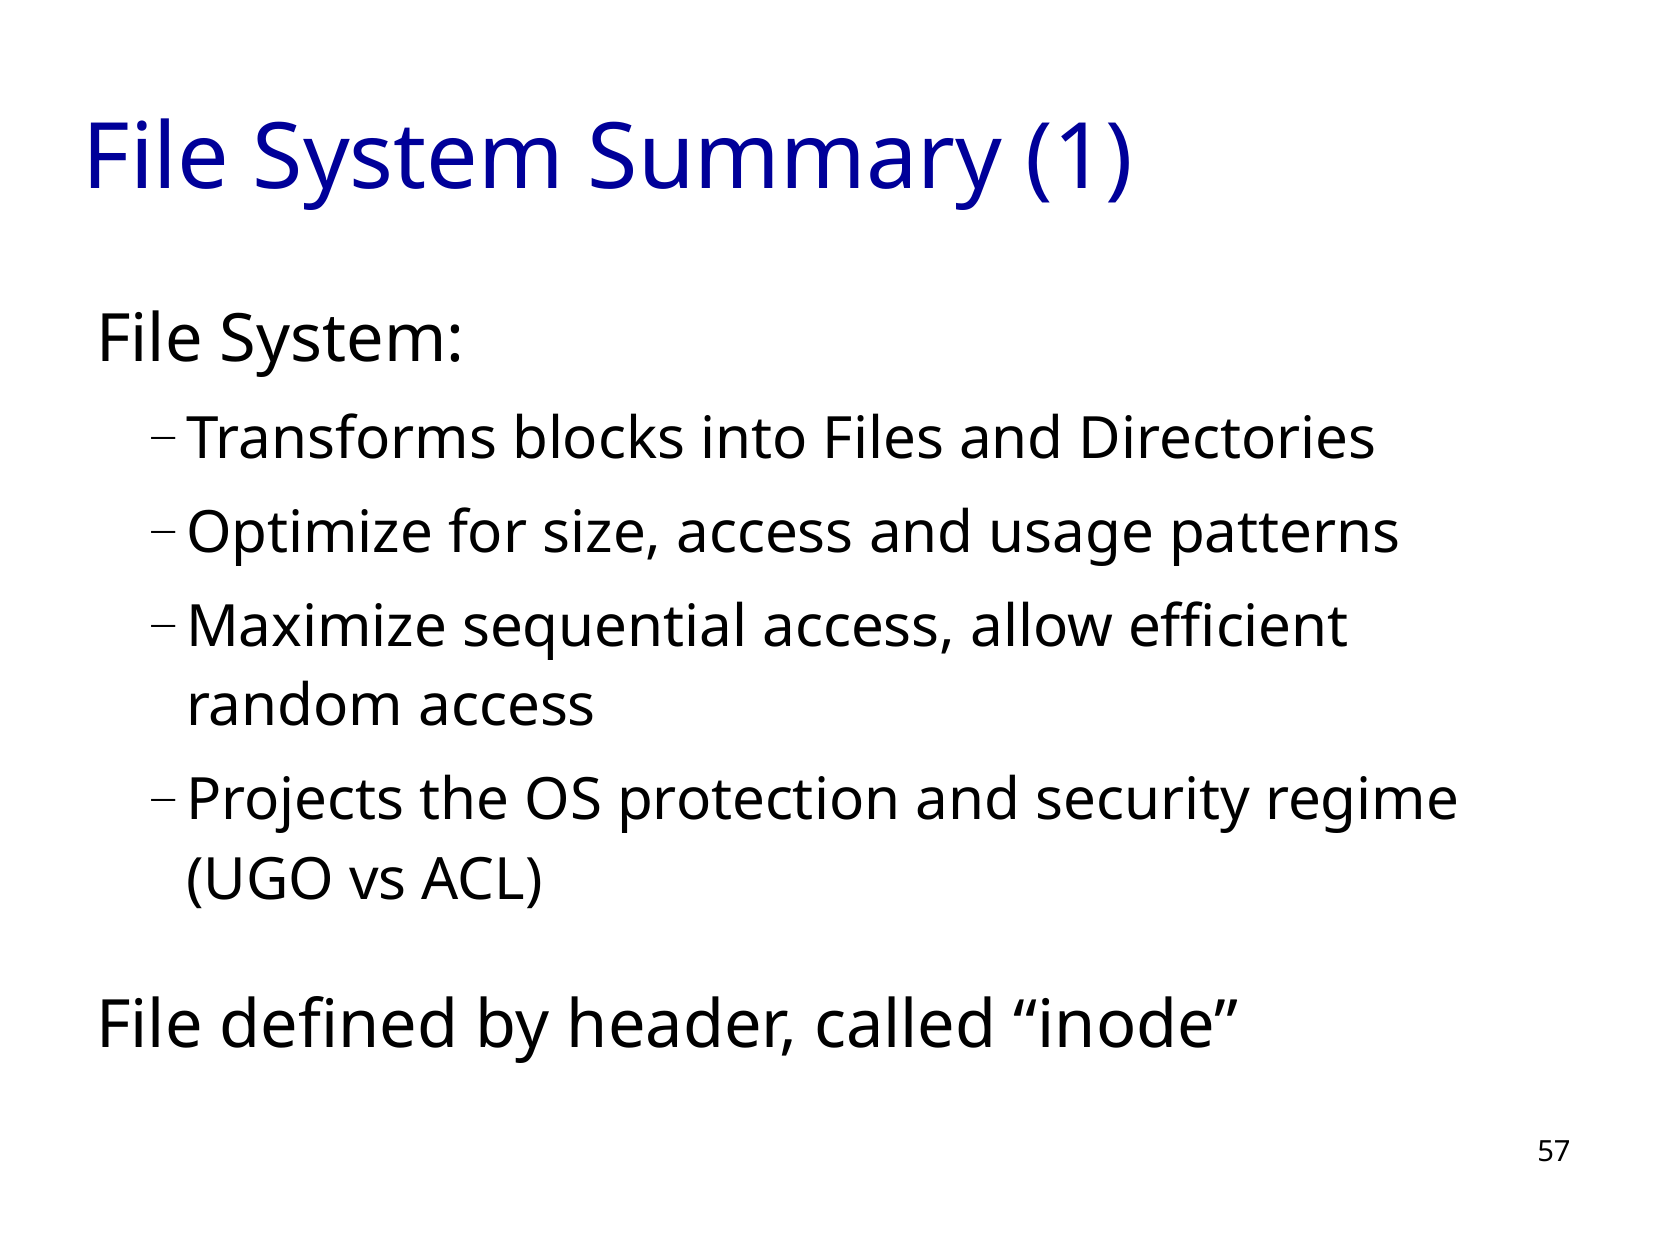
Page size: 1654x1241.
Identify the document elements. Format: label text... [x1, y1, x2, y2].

list File System: Transforms blocks into Files and Directories Optimize for size, access and usage patterns Maximize sequential access, allow efficient random access Projects the OS protection and security regime (UGO vs ACL) File defined by header, called “inode” [60, 290, 1571, 1096]
title File System Summary (1) [82, 49, 1571, 257]
